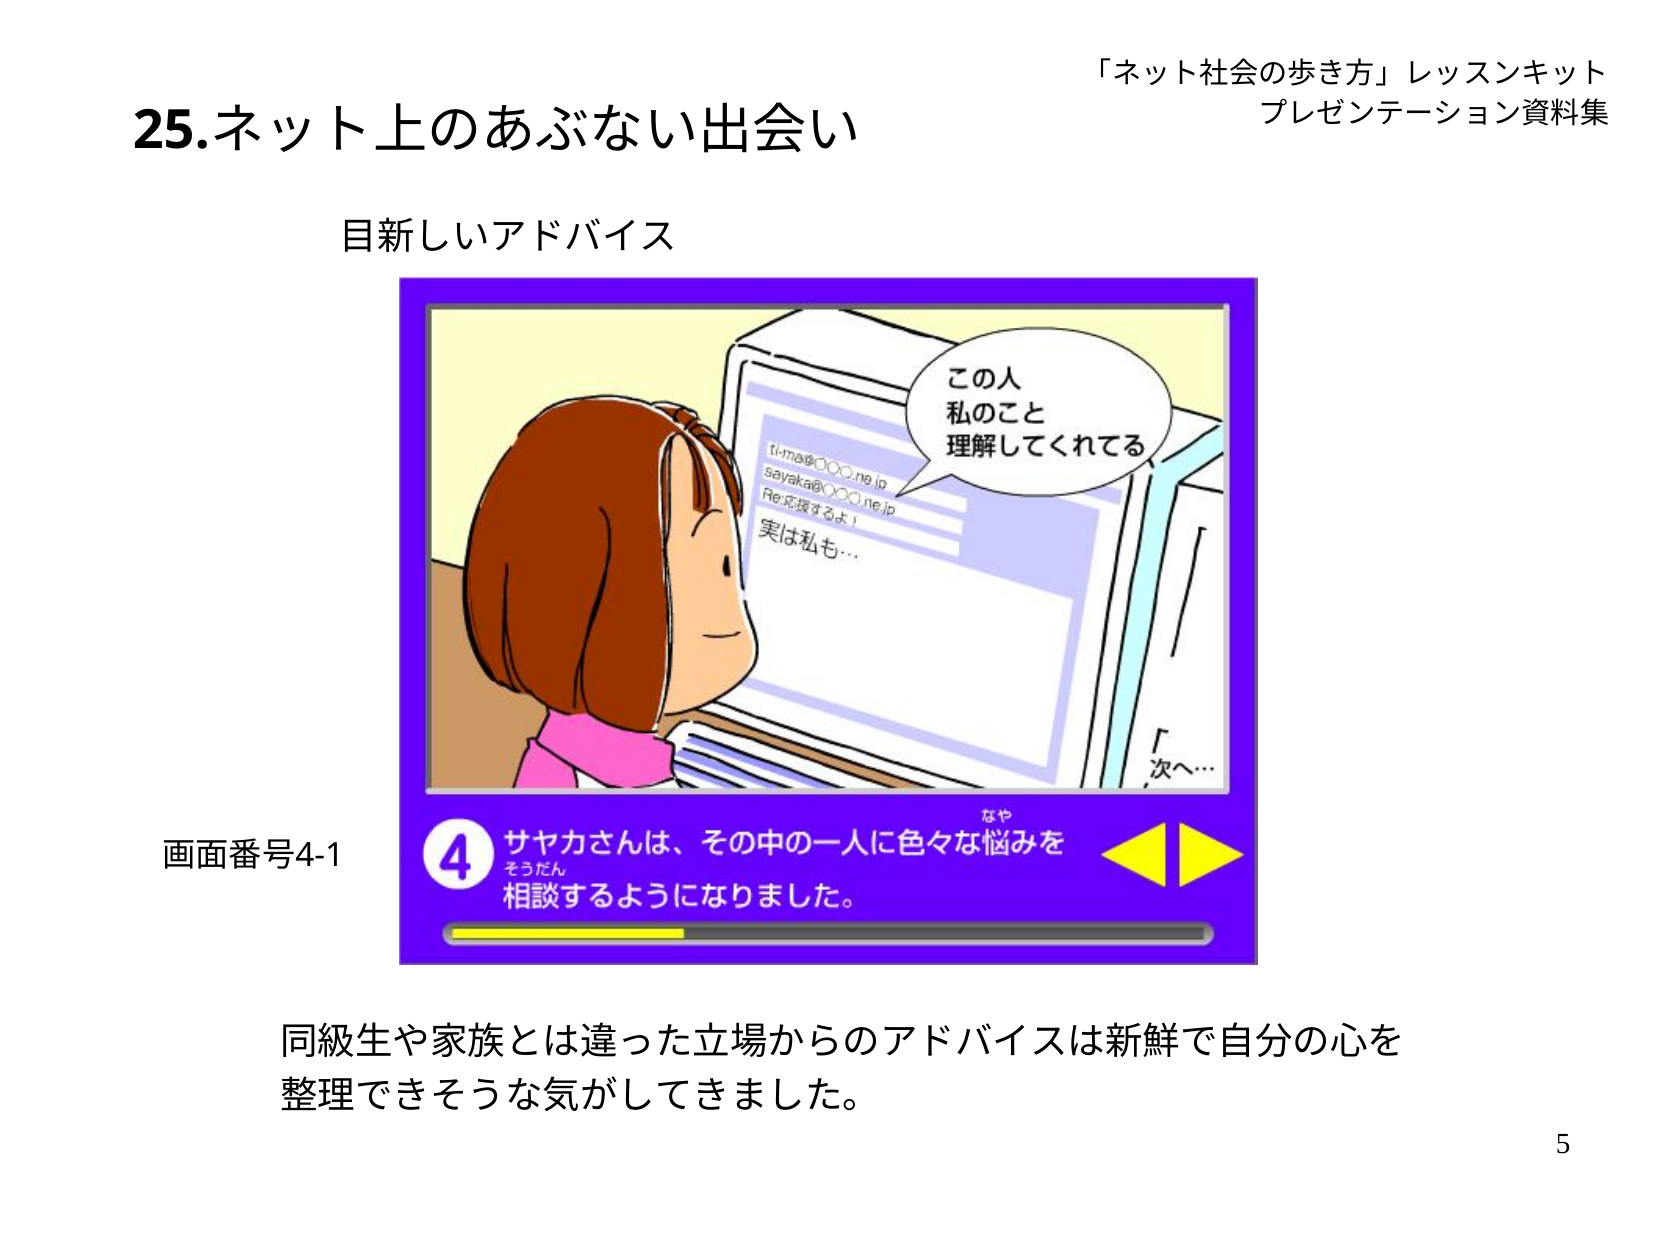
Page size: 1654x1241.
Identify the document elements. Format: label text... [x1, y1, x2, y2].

text_box 同級生や家族とは違った立場からのアドバイスは新鮮で自分の心を整理できそうな気がしてきました。 [265, 1003, 1447, 1128]
text_box 「ネット社会の歩き方」レッスンキット プレゼンテーション資料集 [1062, 44, 1625, 139]
text_box 25.ネット上のあぶない出会い [118, 88, 1241, 169]
text_box 目新しいアドバイス [324, 206, 857, 267]
picture [399, 277, 1258, 965]
text_box 画面番号4-1 [147, 826, 384, 882]
